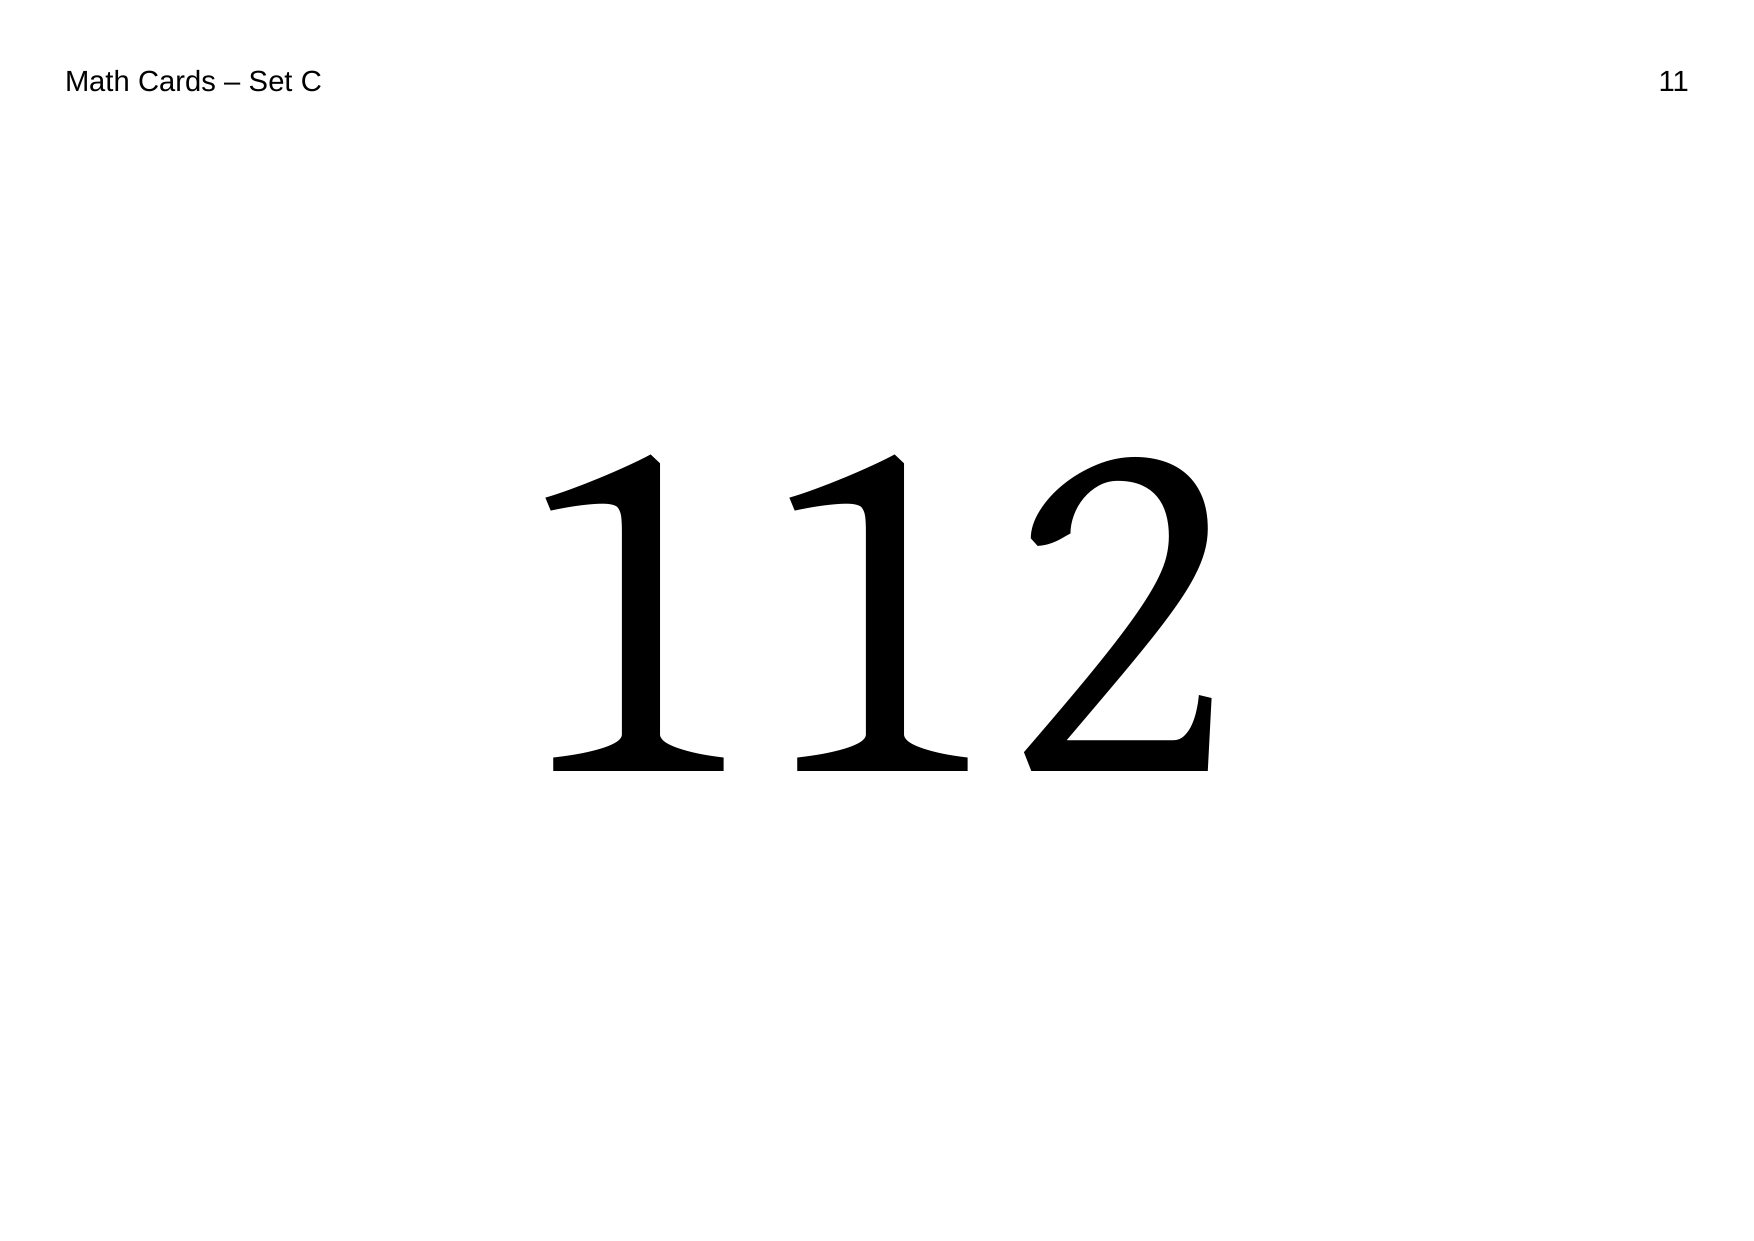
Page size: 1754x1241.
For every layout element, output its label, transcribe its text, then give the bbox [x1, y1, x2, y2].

text_box Math Cards – Set C [59, 59, 329, 104]
text_box 11 [1650, 59, 1695, 104]
text_box 112 [504, 318, 1250, 922]
